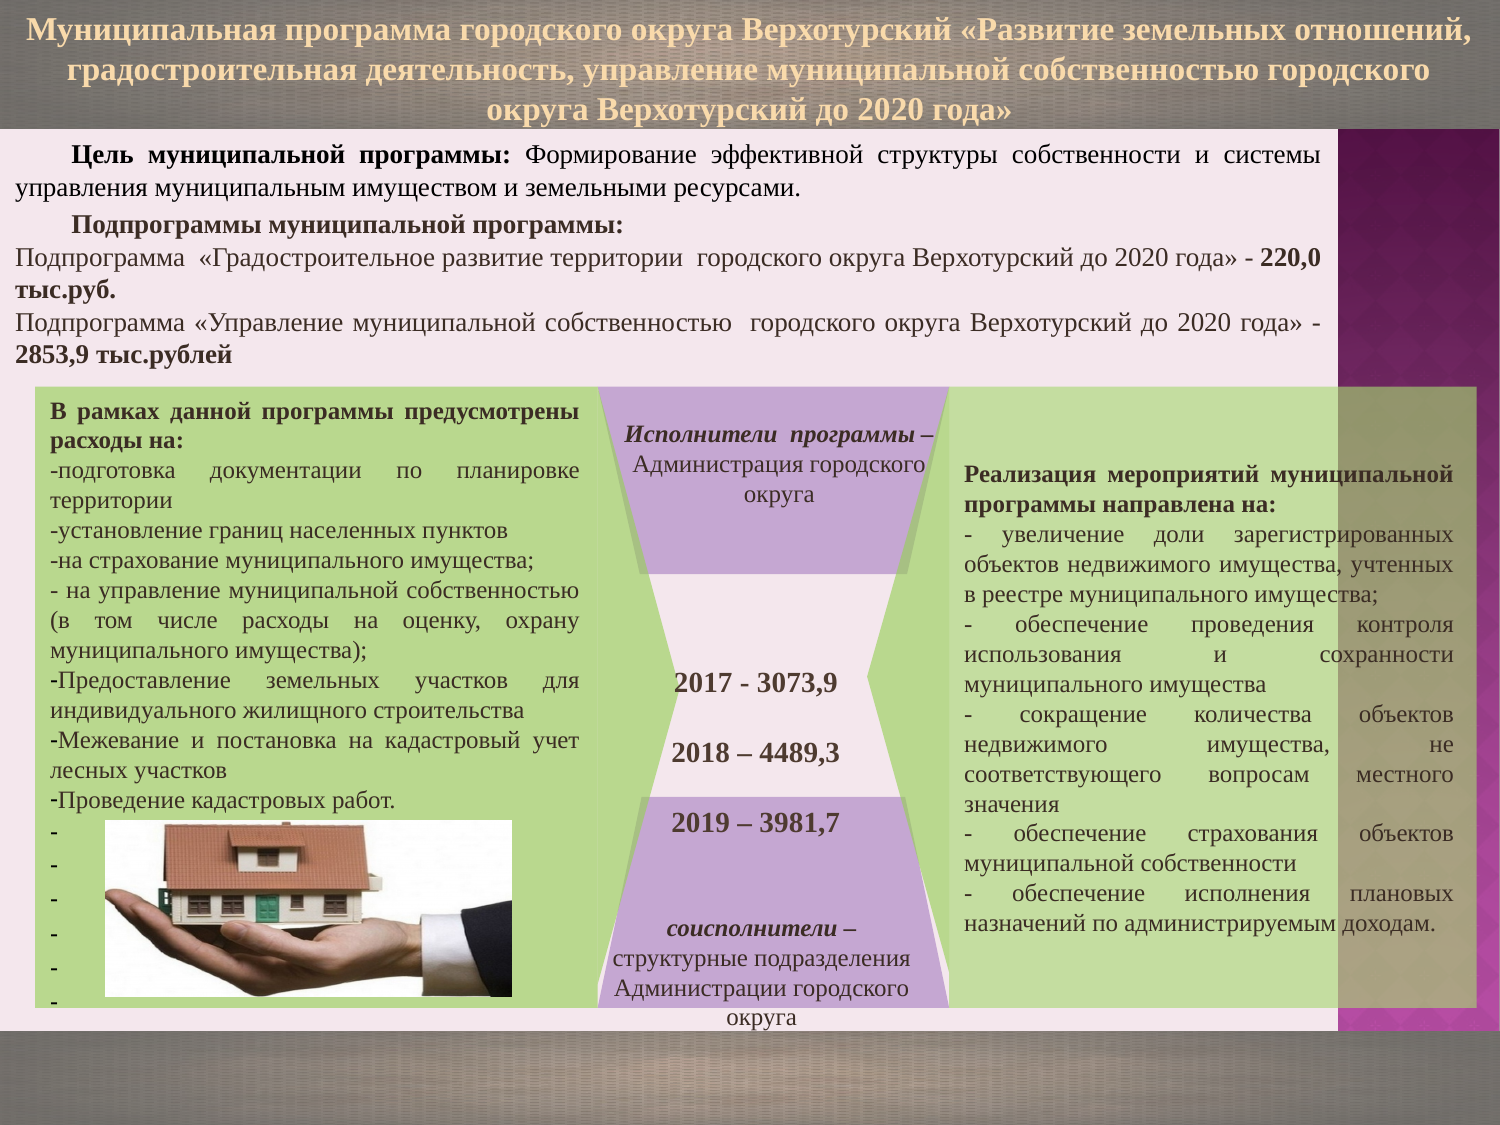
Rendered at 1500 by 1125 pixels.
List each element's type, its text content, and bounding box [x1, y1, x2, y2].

picture [0, 1031, 1500, 1125]
text_box Исполнители программы – Администрация городского округа [609, 410, 949, 504]
picture [105, 820, 512, 997]
text_box В рамках данной программы предусмотрены расходы на: -подготовка документации по планировке территории -установление границ населенных пунктов -на страхование муниципального имущества; - на управление муниципальной собственностью (в том числе расходы на оценку, охрану муниципального имущества); Предоставление земельных участков для индивидуального жилищного строительства Межевание и постановка на кадастровый учет лесных участков Проведение кадастровых работ. [35, 387, 598, 1008]
text_box соисполнители – структурные подразделения Администрации городского округа [586, 844, 938, 949]
text_box 2017 - 3073,9 2018 – 4489,3 2019 – 3981,7 [656, 621, 891, 727]
text_box Цель муниципальной программы: Формирование эффективной структуры собственности и системы управления муниципальным имуществом и земельными ресурсами. [0, 129, 1336, 199]
text_box [597, 386, 950, 972]
text_box Подпрограммы муниципальной программы: Подпрограмма «Градостроительное развитие территории городского округа Верхотурский до 2020 года» - 220,0 тыс.руб. Подпрограмма «Управление муниципальной собственностью городского округа Верхотурский до 2020 года» - 2853,9 тыс.рублей [0, 199, 1336, 377]
text_box Муниципальная программа городского округа Верхотурский «Развитие земельных отношений, градостроительная деятельность, управление муниципальной собственностью городского округа Верхотурский до 2020 года» [0, 0, 1500, 135]
text_box [598, 949, 949, 1008]
text_box Реализация мероприятий муниципальной программы направлена на: - увеличение доли зарегистрированных объектов недвижимого имущества, учтенных в реестре муниципального имущества; - обеспечение проведения контроля использования и сохранности муниципального имущества - сокращение количества объектов недвижимого имущества, не соответствующего вопросам местного значения - обеспечение страхования объектов муниципальной собственности - обеспечение исполнения плановых назначений по администрируемым доходам. [949, 387, 1477, 1008]
text_box [598, 949, 608, 983]
